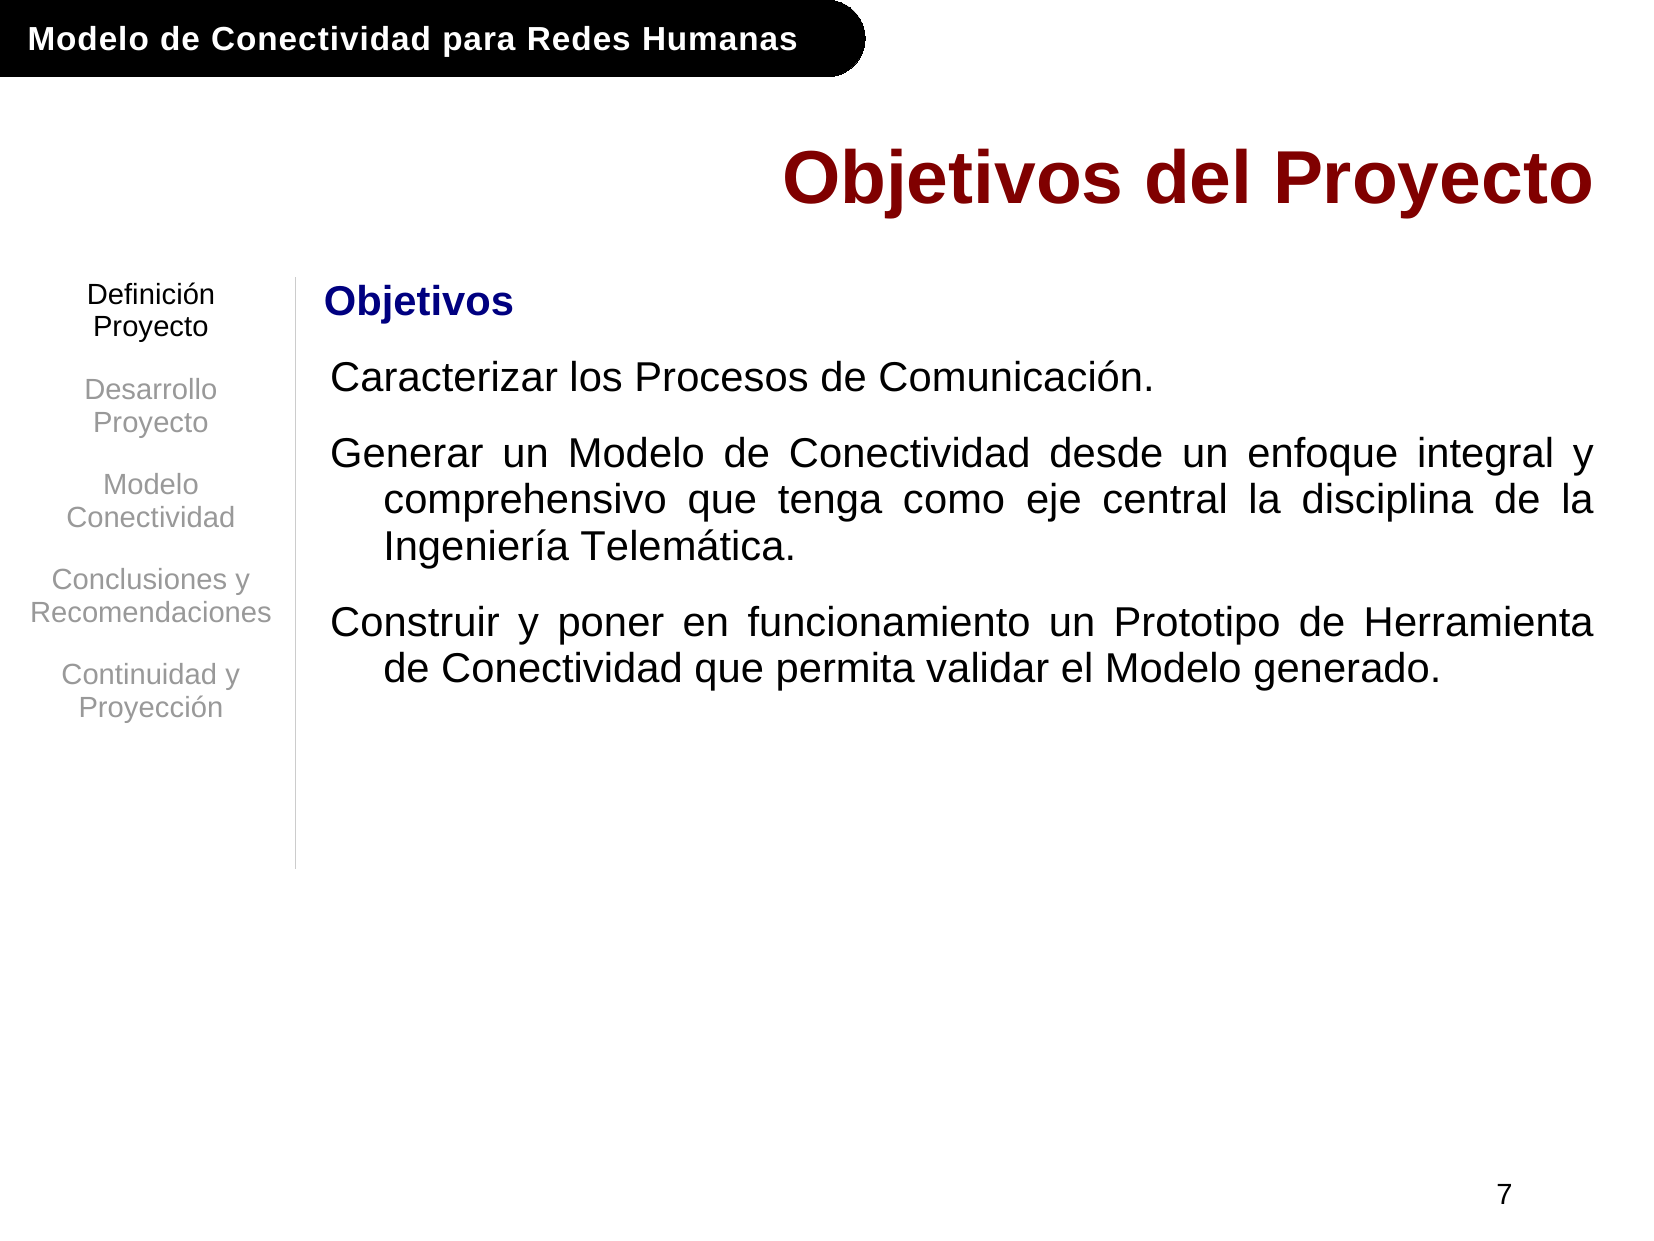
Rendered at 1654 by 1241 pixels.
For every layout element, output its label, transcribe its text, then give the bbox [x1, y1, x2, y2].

title Objetivos del Proyecto [118, 118, 1595, 237]
list Definición Proyecto Desarrollo Proyecto Modelo Conectividad Conclusiones y Recomendaciones Continuidad y Proyección [17, 277, 285, 862]
list Objetivos Caracterizar los Procesos de Comunicación. Generar un Modelo de Conectividad desde un enfoque integral y comprehensivo que tenga como eje central la disciplina de la Ingeniería Telemática. Construir y poner en funcionamiento un Prototipo de Herramienta de Conectividad que permita validar el Modelo generado. [312, 277, 1595, 1142]
